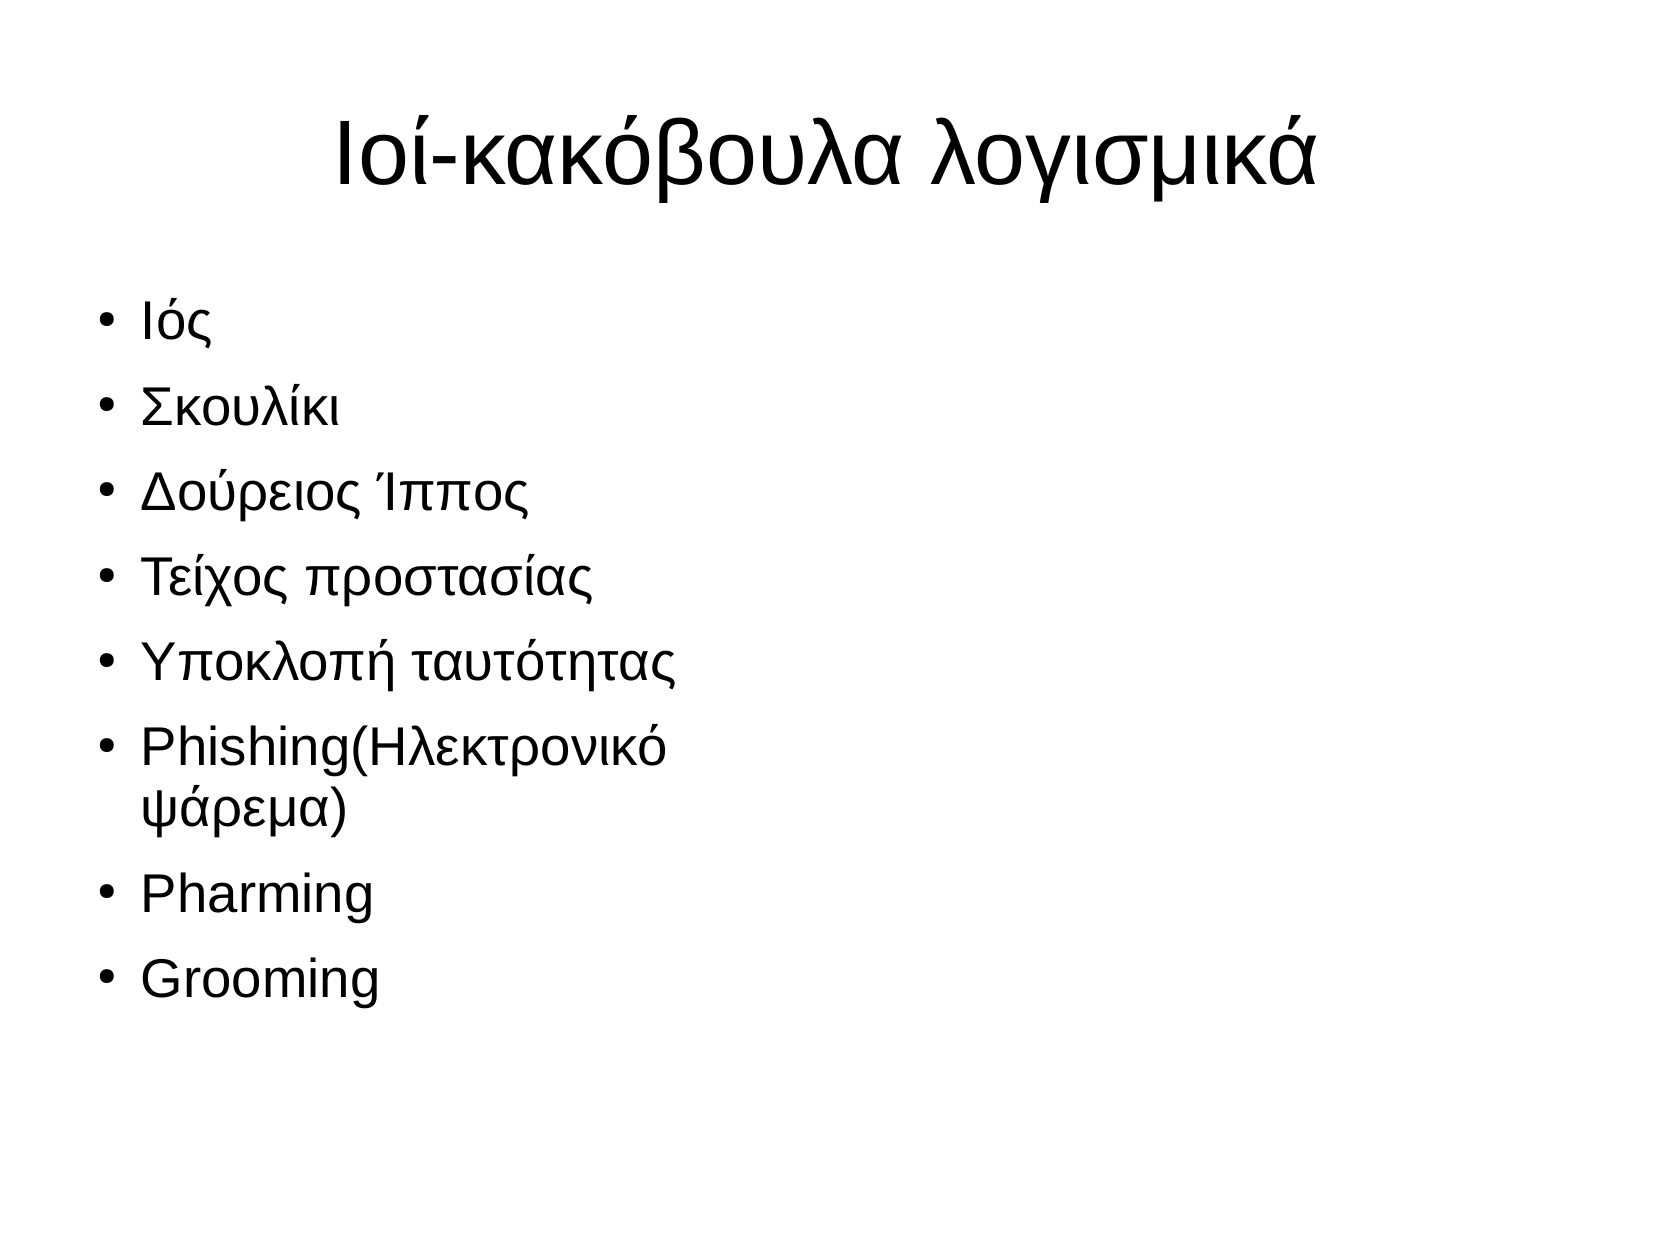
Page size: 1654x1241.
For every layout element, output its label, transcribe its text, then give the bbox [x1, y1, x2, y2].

list Ιός Σκουλίκι Δούρειος Ίππος Τείχος προστασίας Υποκλοπή ταυτότητας Phishing(Ηλεκτρονικό ψάρεμα) Pharming Grooming [82, 290, 809, 1010]
title Ιοί-κακόβουλα λογισμικά [82, 49, 1571, 257]
